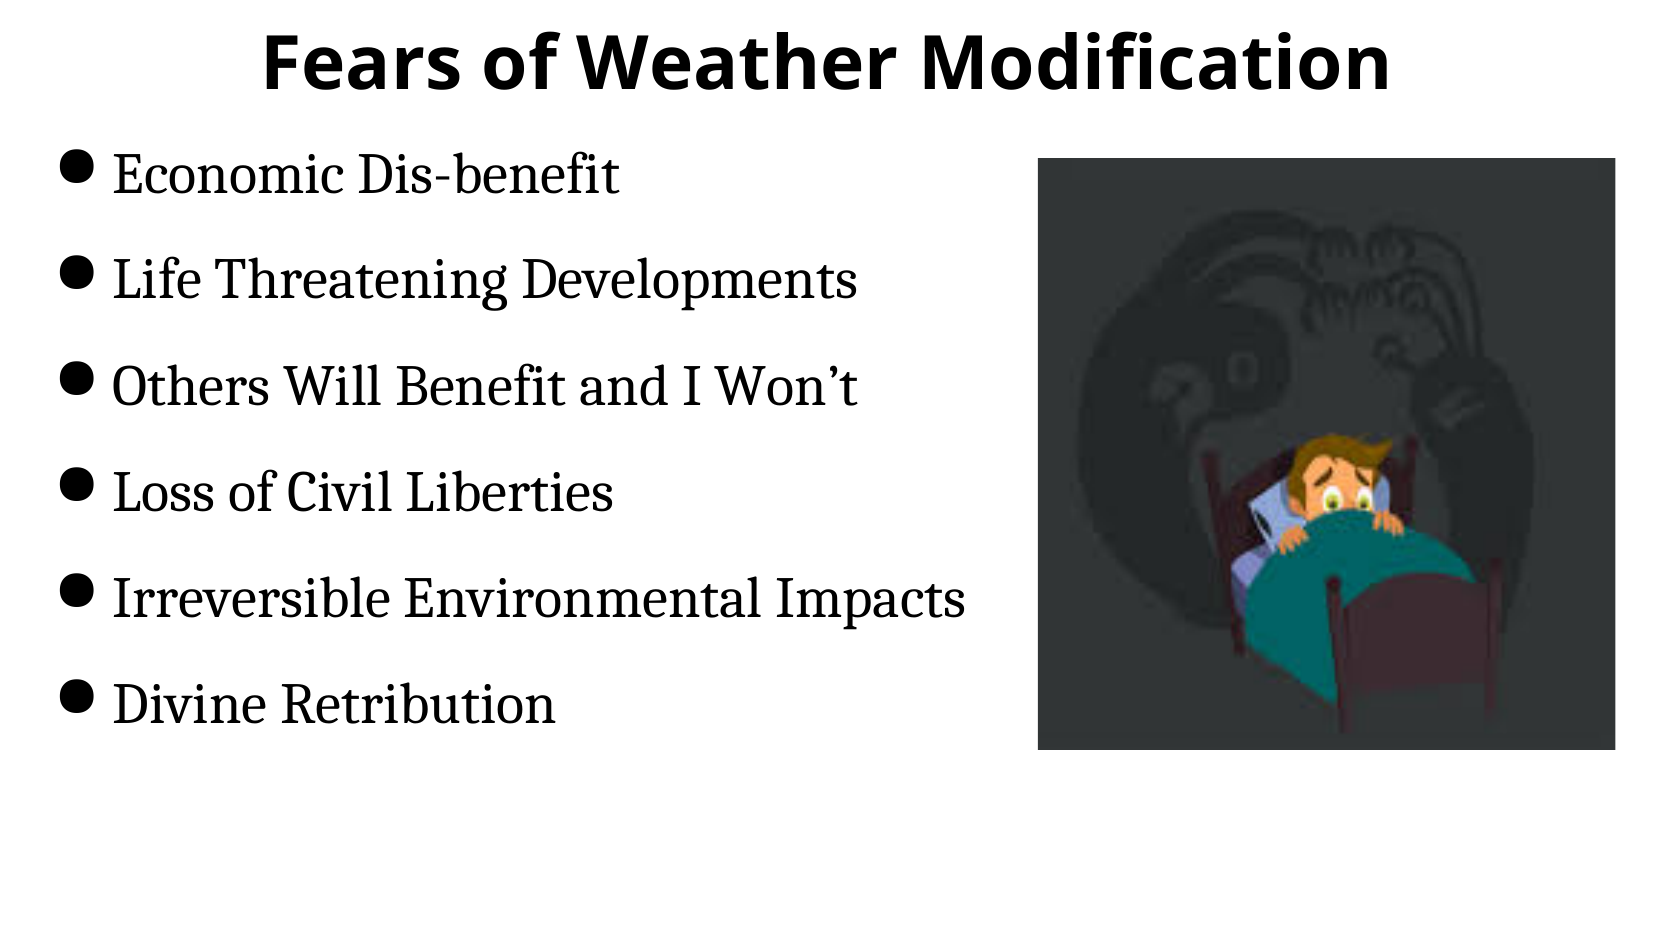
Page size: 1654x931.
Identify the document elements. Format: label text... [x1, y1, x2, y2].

picture [1037, 158, 1616, 751]
title Fears of Weather Modification [0, 11, 1654, 119]
text_box Economic Dis-benefit Life Threatening Developments Others Will Benefit and I Won’t Loss of Civil Liberties Irreversible Environmental Impacts Divine Retribution [37, 67, 1622, 742]
